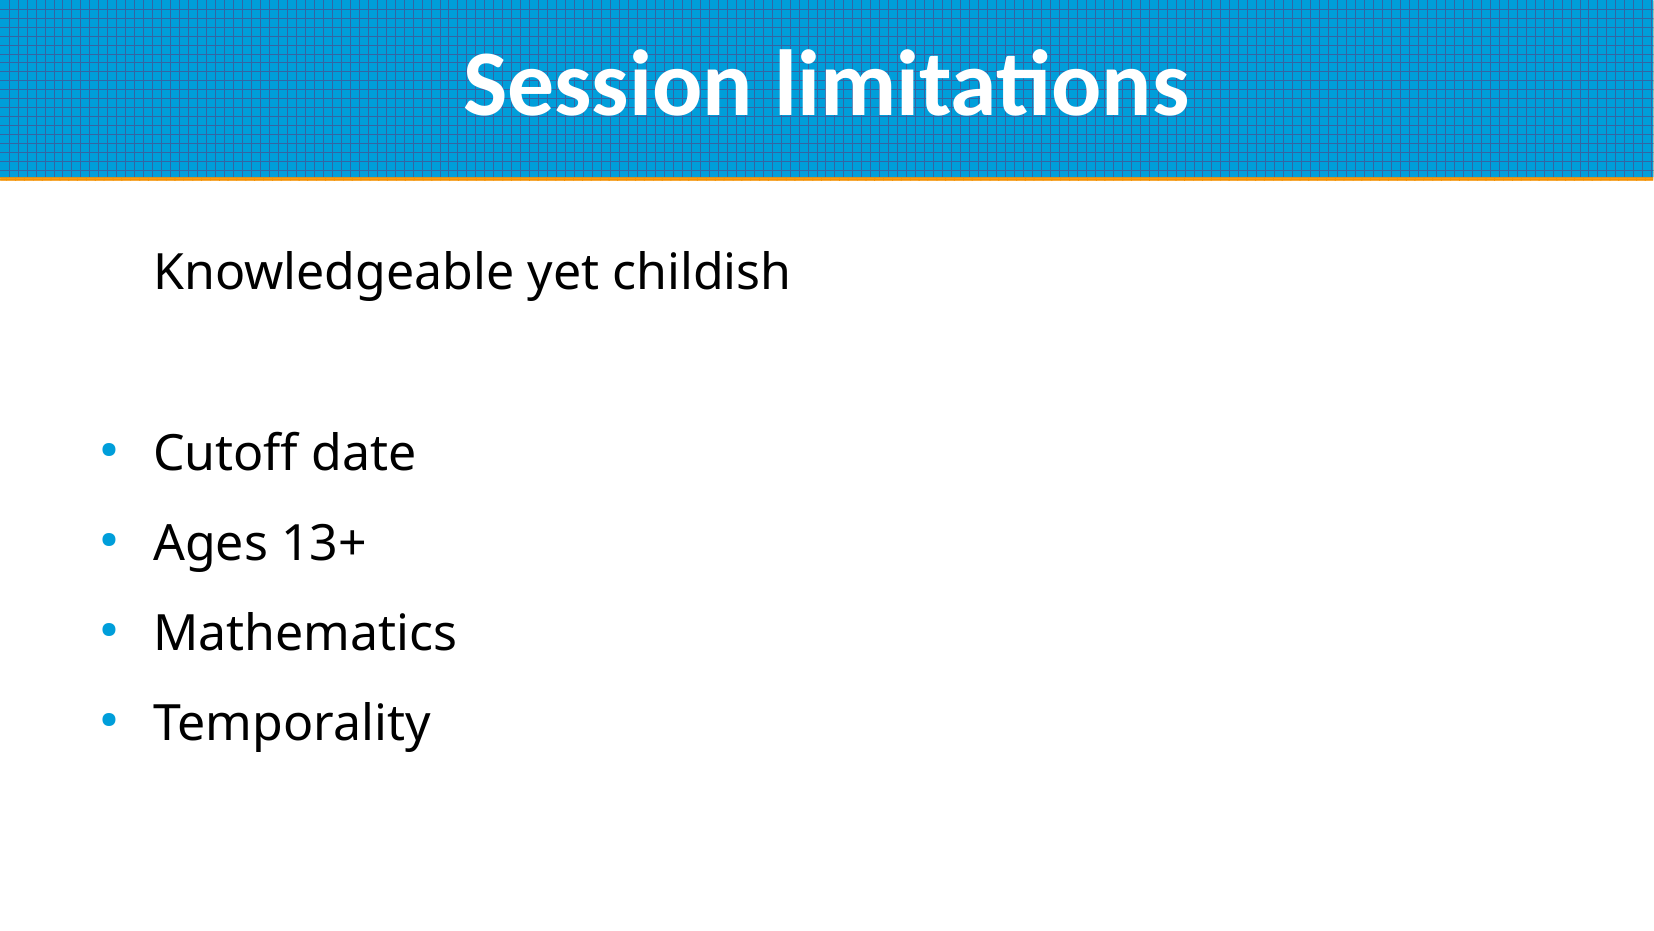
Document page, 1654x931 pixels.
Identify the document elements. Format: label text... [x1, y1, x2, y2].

title Session limitations [82, 14, 1571, 171]
list Knowledgeable yet childish Cutoff date Ages 13+ Mathematics Temporality [82, 236, 1563, 886]
